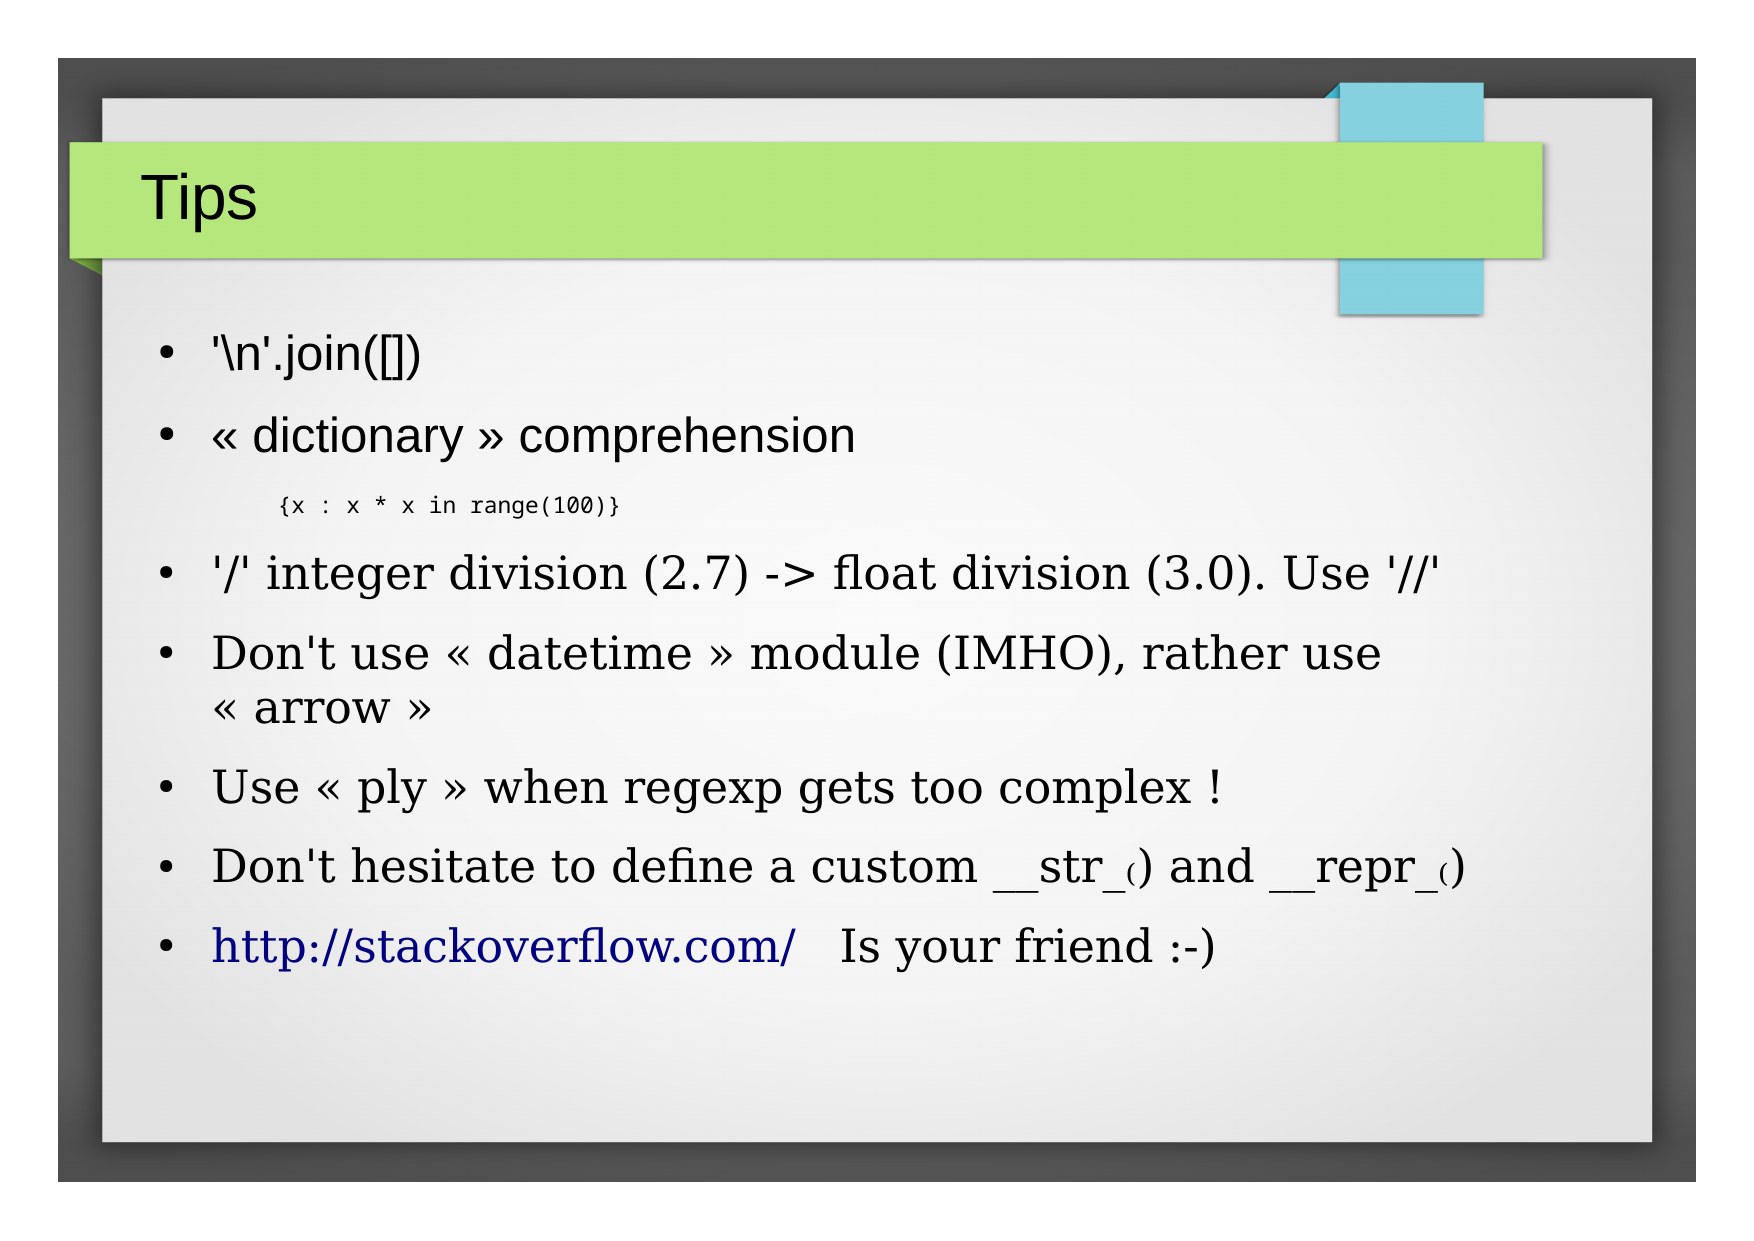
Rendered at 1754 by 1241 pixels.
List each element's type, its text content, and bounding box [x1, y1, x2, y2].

title Tips [140, 144, 1310, 251]
picture [58, 58, 1696, 1182]
list '\n'.join([]) « dictionary » comprehension {x : x * x in range(100)} '/' integer division (2.7) -> float division (3.0). Use '//' Don't use « datetime » module (IMHO), rather use « arrow » Use « ply » when regexp gets too complex ! Don't hesitate to define a custom __str_₍) and __repr_₍) http://stackoverflow.com/ Is your friend :-) [140, 325, 1614, 978]
